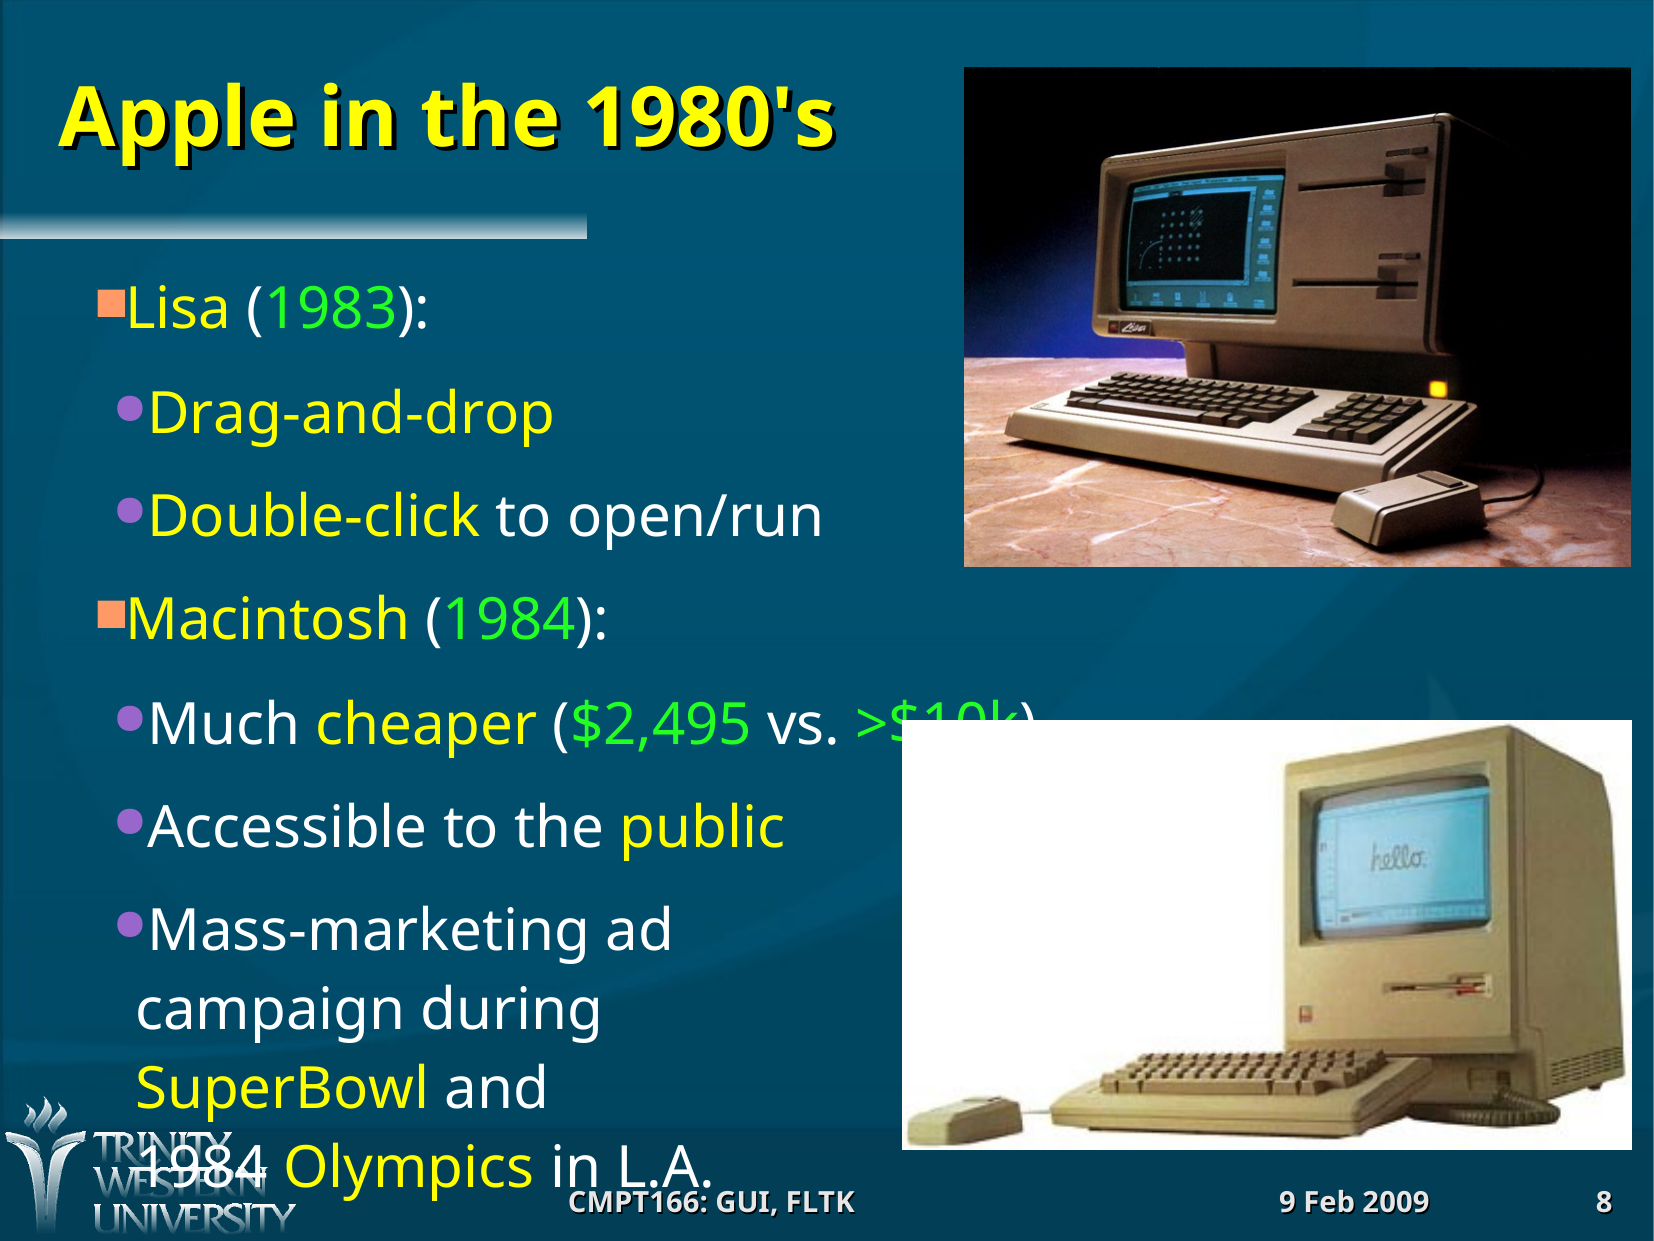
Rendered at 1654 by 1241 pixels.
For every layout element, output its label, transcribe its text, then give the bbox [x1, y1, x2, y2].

picture [0, 233, 586, 238]
picture [965, 68, 1630, 566]
picture [902, 692, 1654, 1149]
picture [38, 1227, 54, 1232]
list Lisa (1983): Drag-and-drop Double-click to open/run Macintosh (1984): Much cheaper ($2,495 vs. >$10k) Accessible to the public Mass-marketing ad campaign during SuperBowl and 1984 Olympics in L.A. [82, 266, 1305, 1109]
title Apple in the 1980's [59, 19, 1548, 208]
picture [0, 214, 586, 232]
